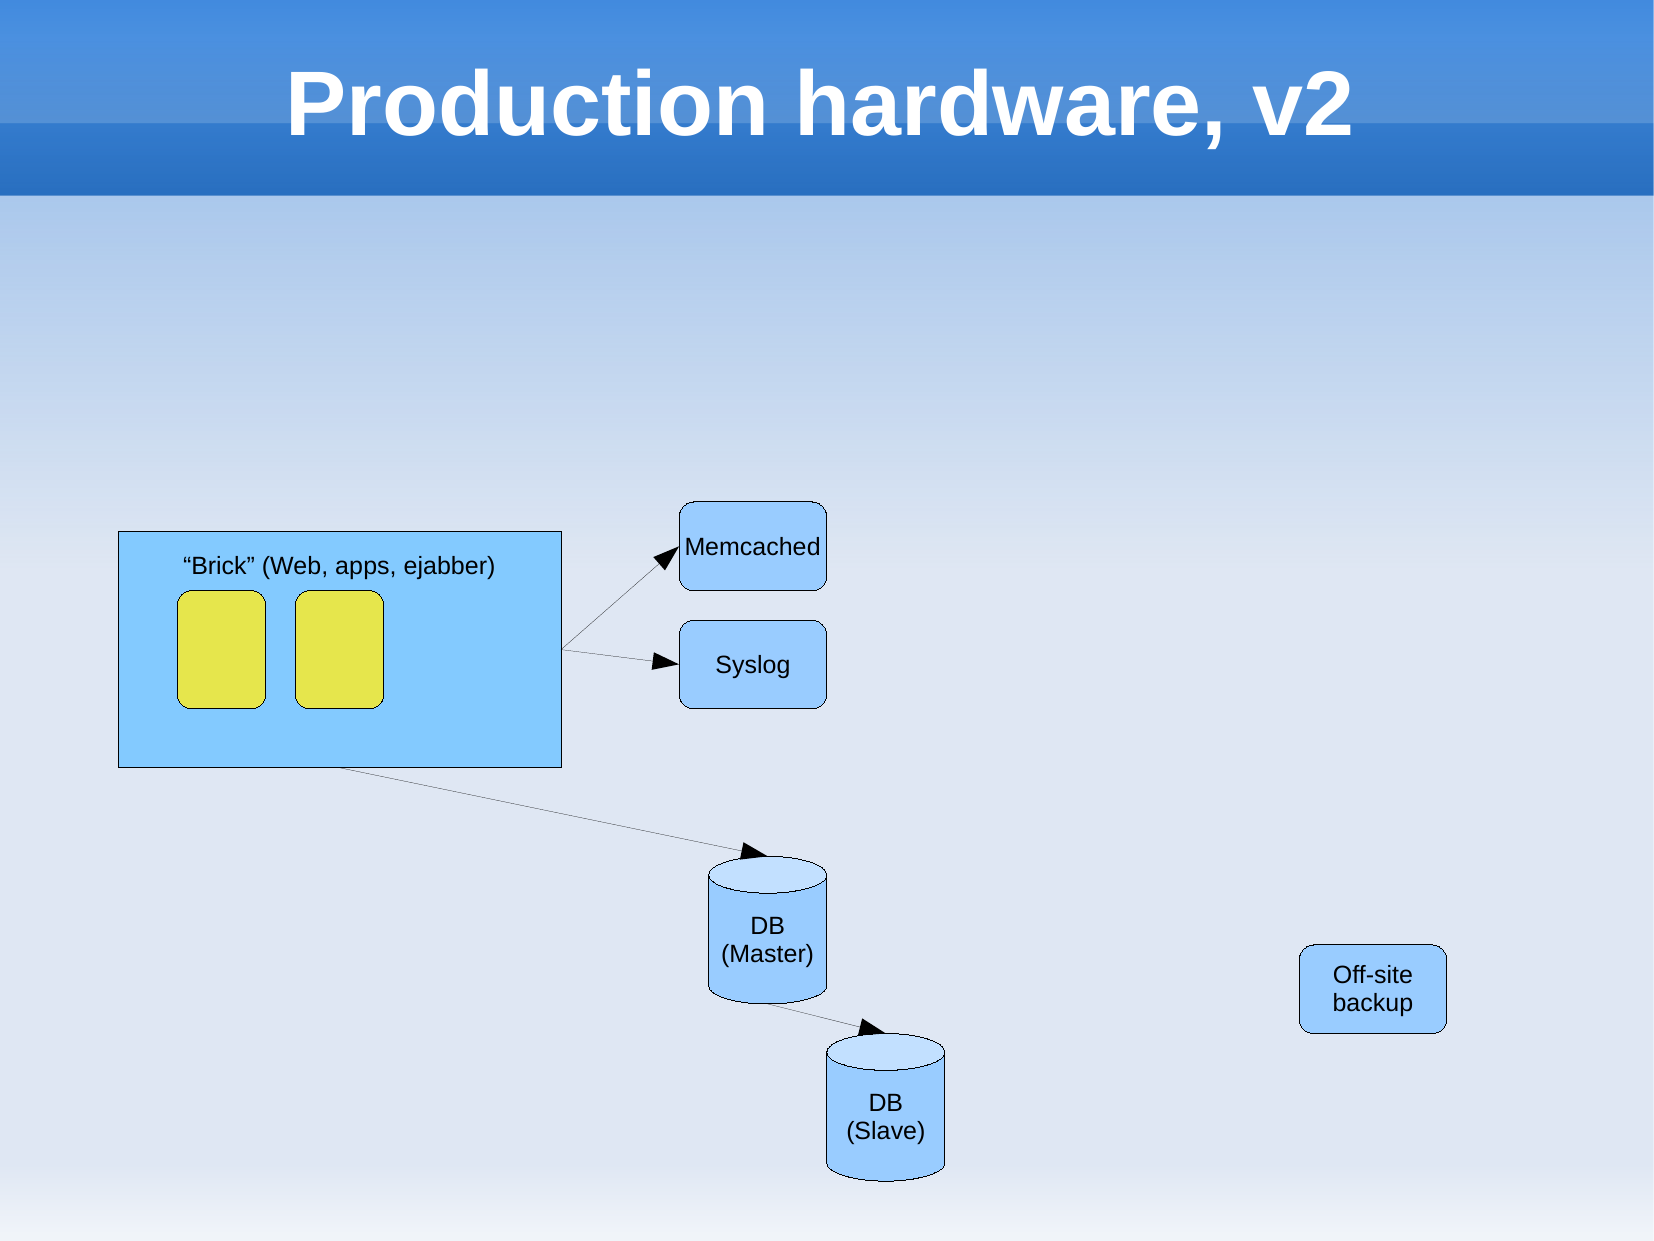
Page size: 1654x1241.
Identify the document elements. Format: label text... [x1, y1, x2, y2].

text_box DB (Master) [708, 876, 827, 1004]
text_box Off-site backup [1299, 944, 1447, 1034]
picture [0, 0, 1654, 1241]
text_box Syslog [679, 620, 827, 709]
text_box [118, 588, 562, 768]
text_box “Brick” (Web, apps, ejabber) [118, 544, 562, 588]
title Production hardware, v2 [76, 0, 1565, 208]
text_box DB (Slave) [826, 1053, 945, 1182]
text_box [118, 531, 562, 544]
text_box Memcached [679, 501, 827, 591]
